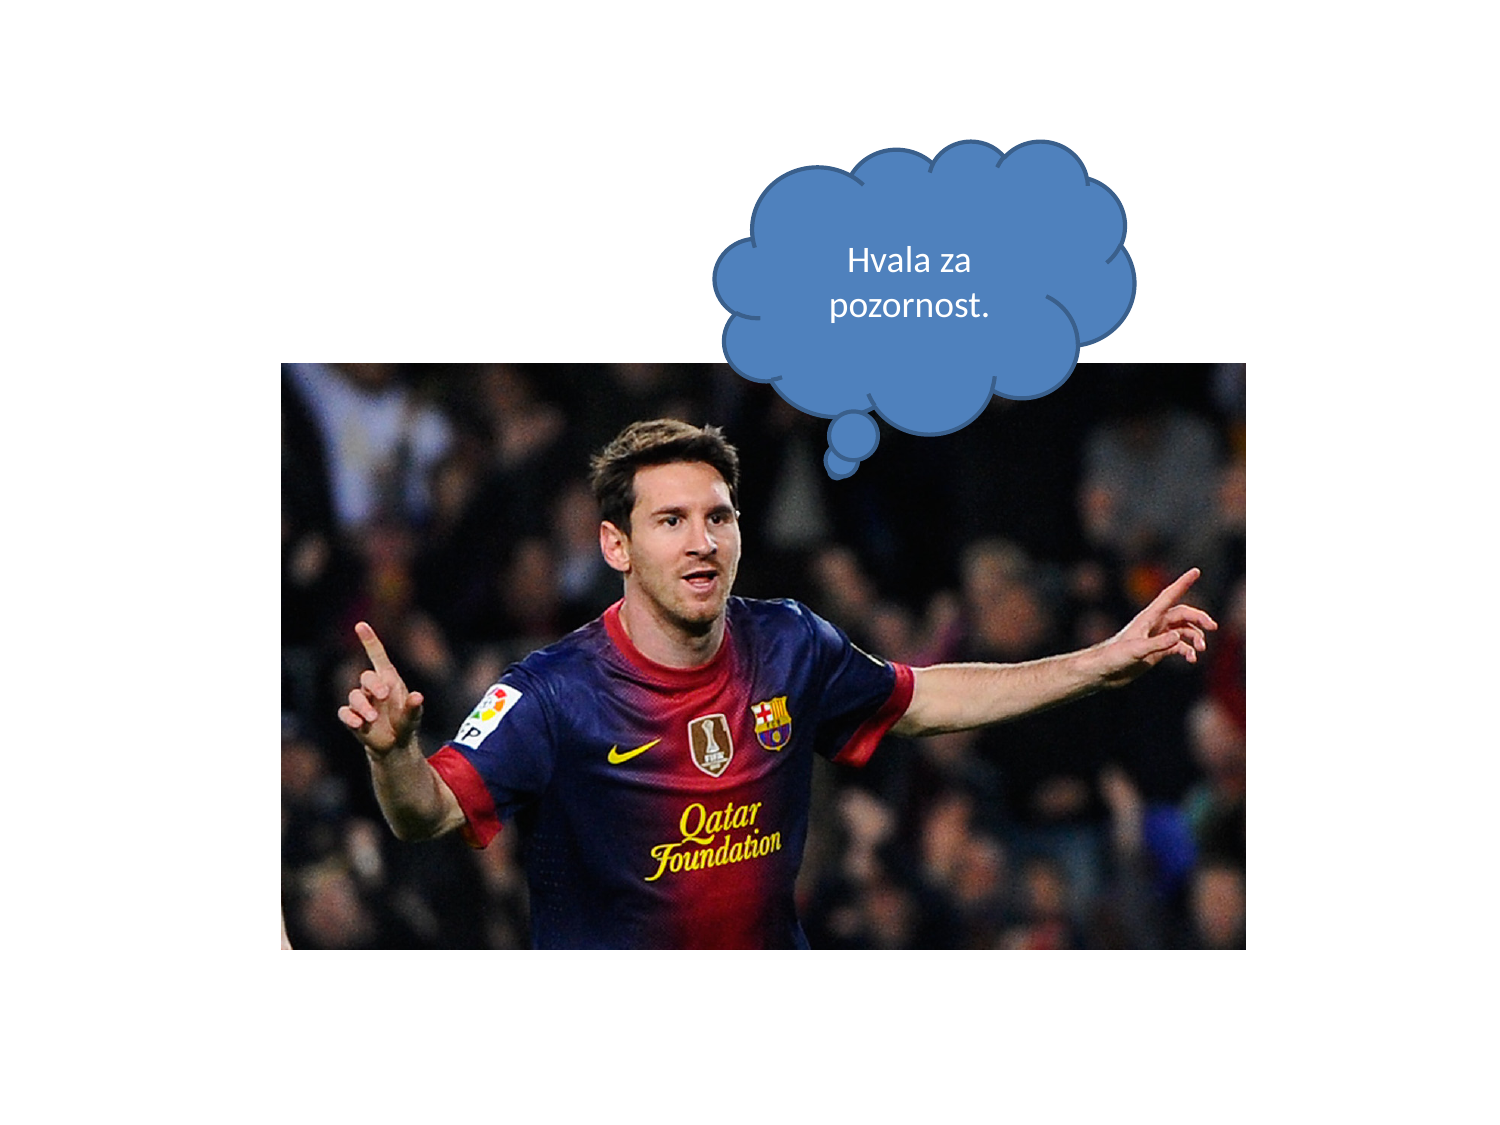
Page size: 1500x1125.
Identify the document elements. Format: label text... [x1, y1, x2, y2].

text_box Hvala za pozornost. [714, 141, 1135, 479]
picture [281, 363, 1246, 950]
